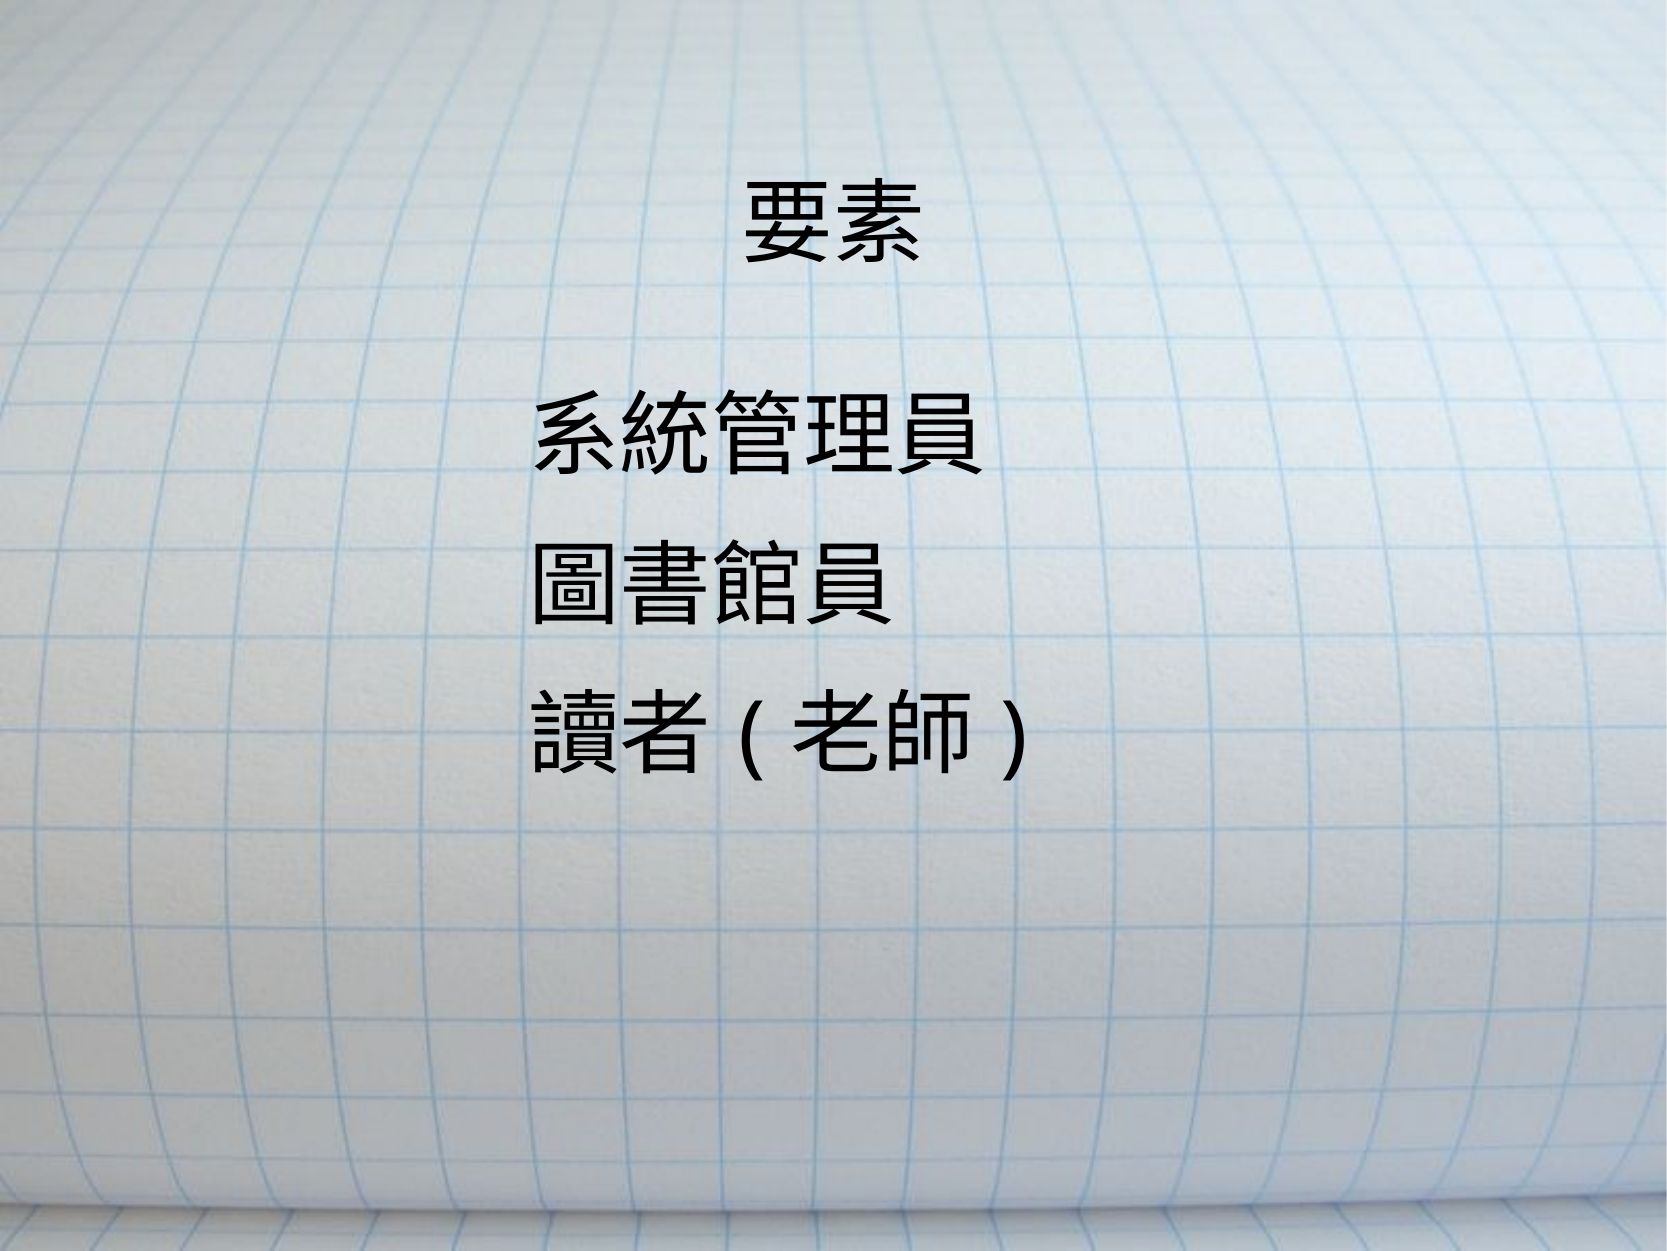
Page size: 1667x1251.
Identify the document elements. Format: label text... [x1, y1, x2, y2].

picture [0, 0, 1667, 1251]
title 要素 [124, 105, 1542, 326]
list 系統管理員 圖書館員 讀者(老師) [124, 360, 1542, 1097]
